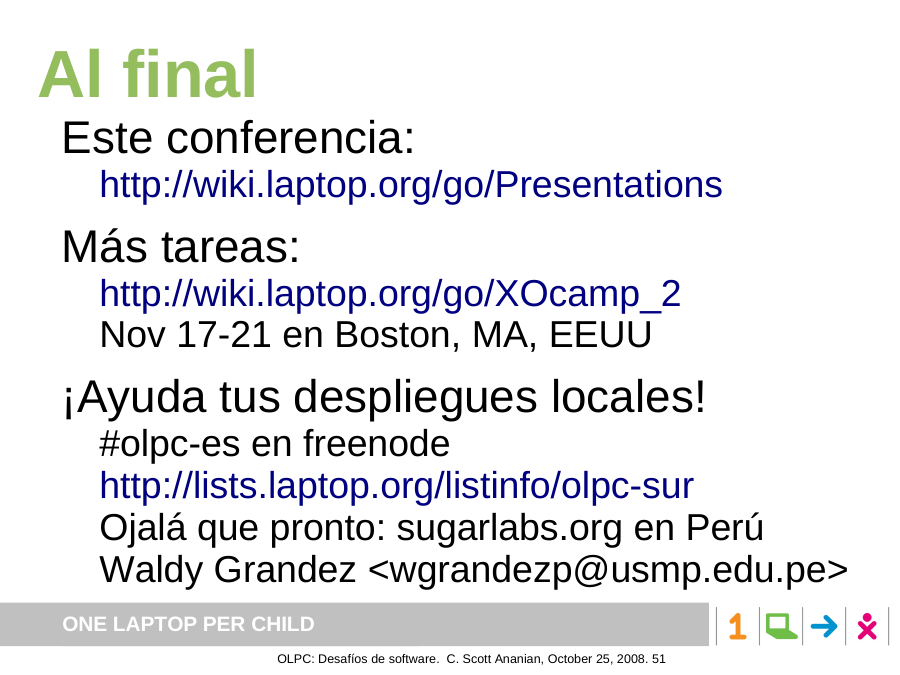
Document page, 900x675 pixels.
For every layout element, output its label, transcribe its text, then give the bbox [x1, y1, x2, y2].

title Al final [37, 37, 856, 211]
list Este conferencia: http://wiki.laptop.org/go/Presentations Más tareas: http://wiki.laptop.org/go/XOcamp_2 Nov 17-21 en Boston, MA, EEUU ¡Ayuda tus despliegues locales! #olpc-es en freenode http://lists.laptop.org/listinfo/olpc-sur Ojalá que pronto: sugarlabs.org en Perú Waldy Grandez <wgrandezp@usmp.edu.pe> [61, 112, 900, 675]
